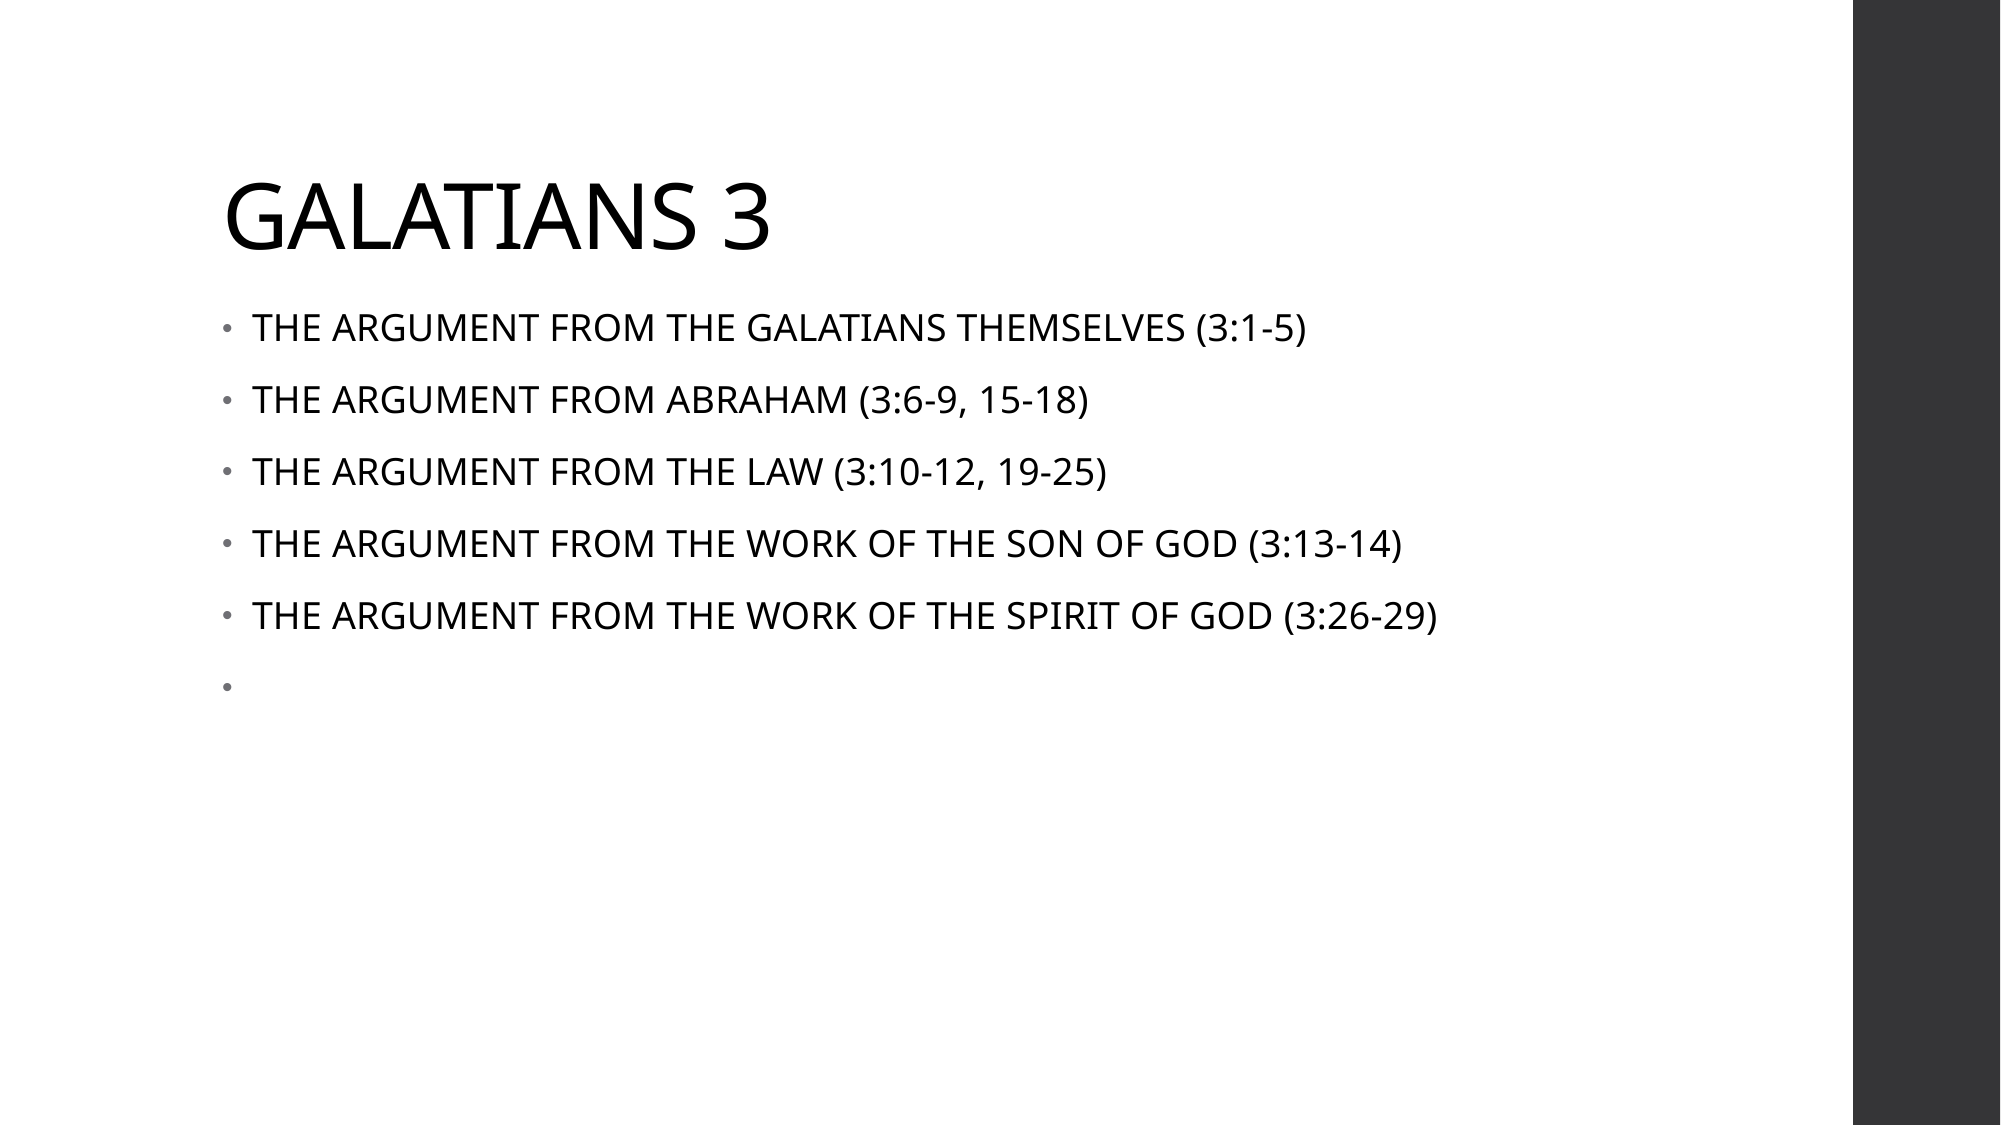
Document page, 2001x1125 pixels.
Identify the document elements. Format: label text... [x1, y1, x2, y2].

list THE ARGUMENT FROM THE GALATIANS THEMSELVES (3:1-5) THE ARGUMENT FROM ABRAHAM (3:6-9, 15-18) THE ARGUMENT FROM THE LAW (3:10-12, 19-25) THE ARGUMENT FROM THE WORK OF THE SON OF GOD (3:13-14) THE ARGUMENT FROM THE WORK OF THE SPIRIT OF GOD (3:26-29) [206, 299, 1617, 1014]
title GALATIANS 3 [206, 60, 1797, 278]
